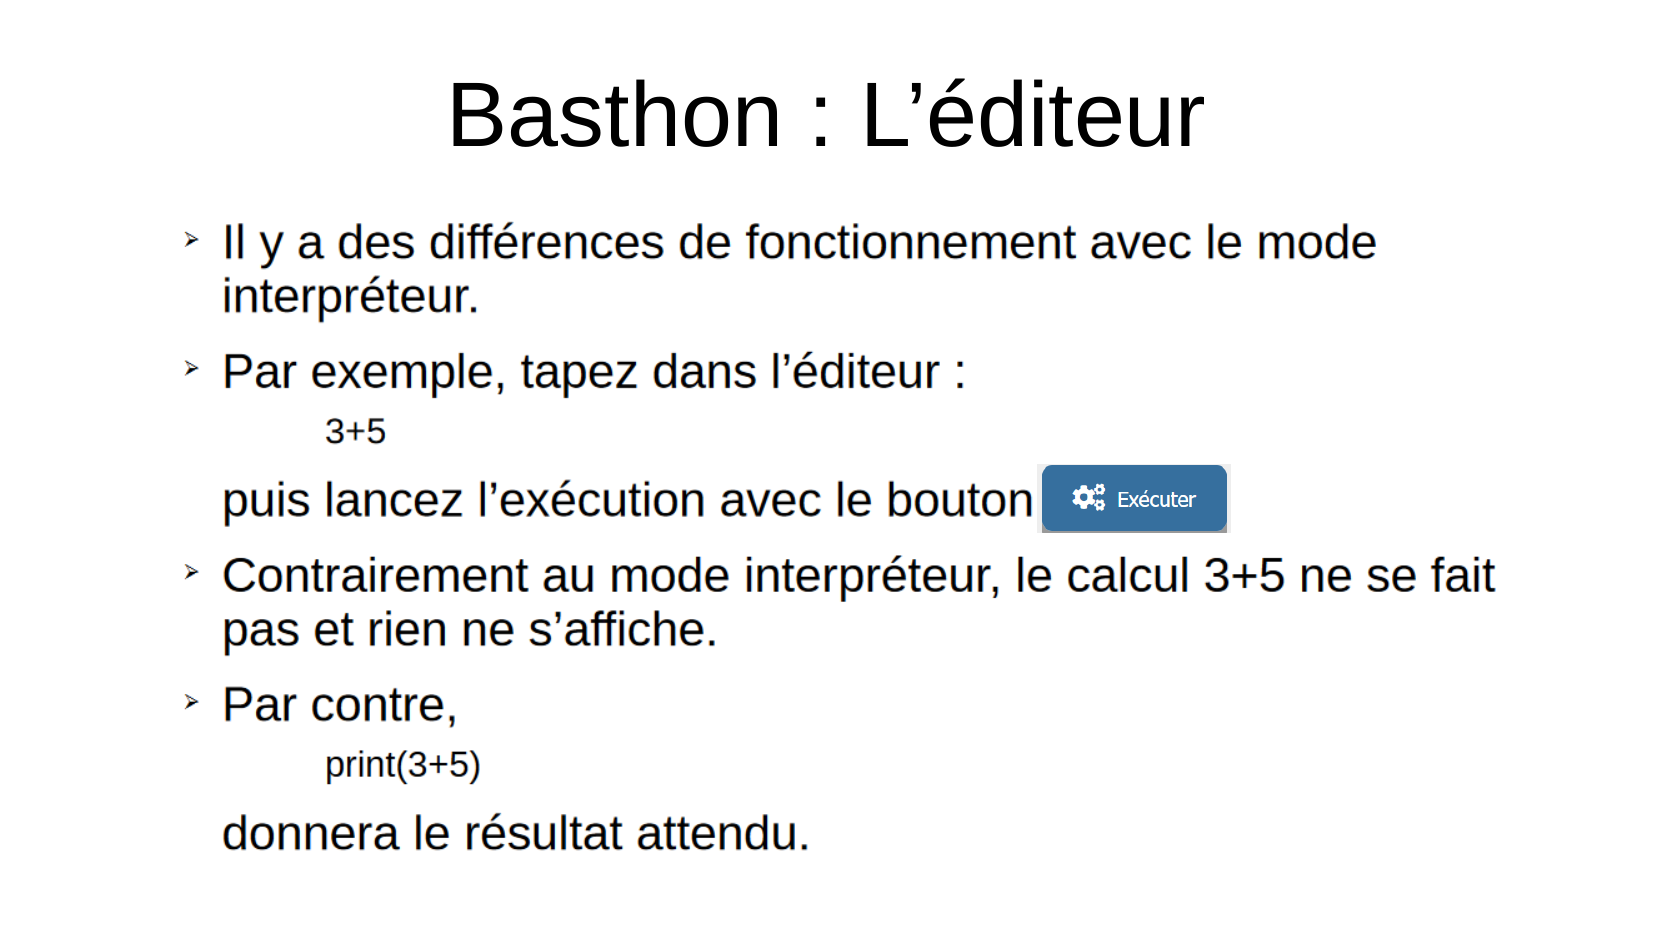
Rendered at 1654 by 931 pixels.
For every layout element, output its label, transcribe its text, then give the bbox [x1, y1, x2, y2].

title Basthon : L’éditeur [82, 37, 1571, 193]
picture [150, 192, 1511, 874]
